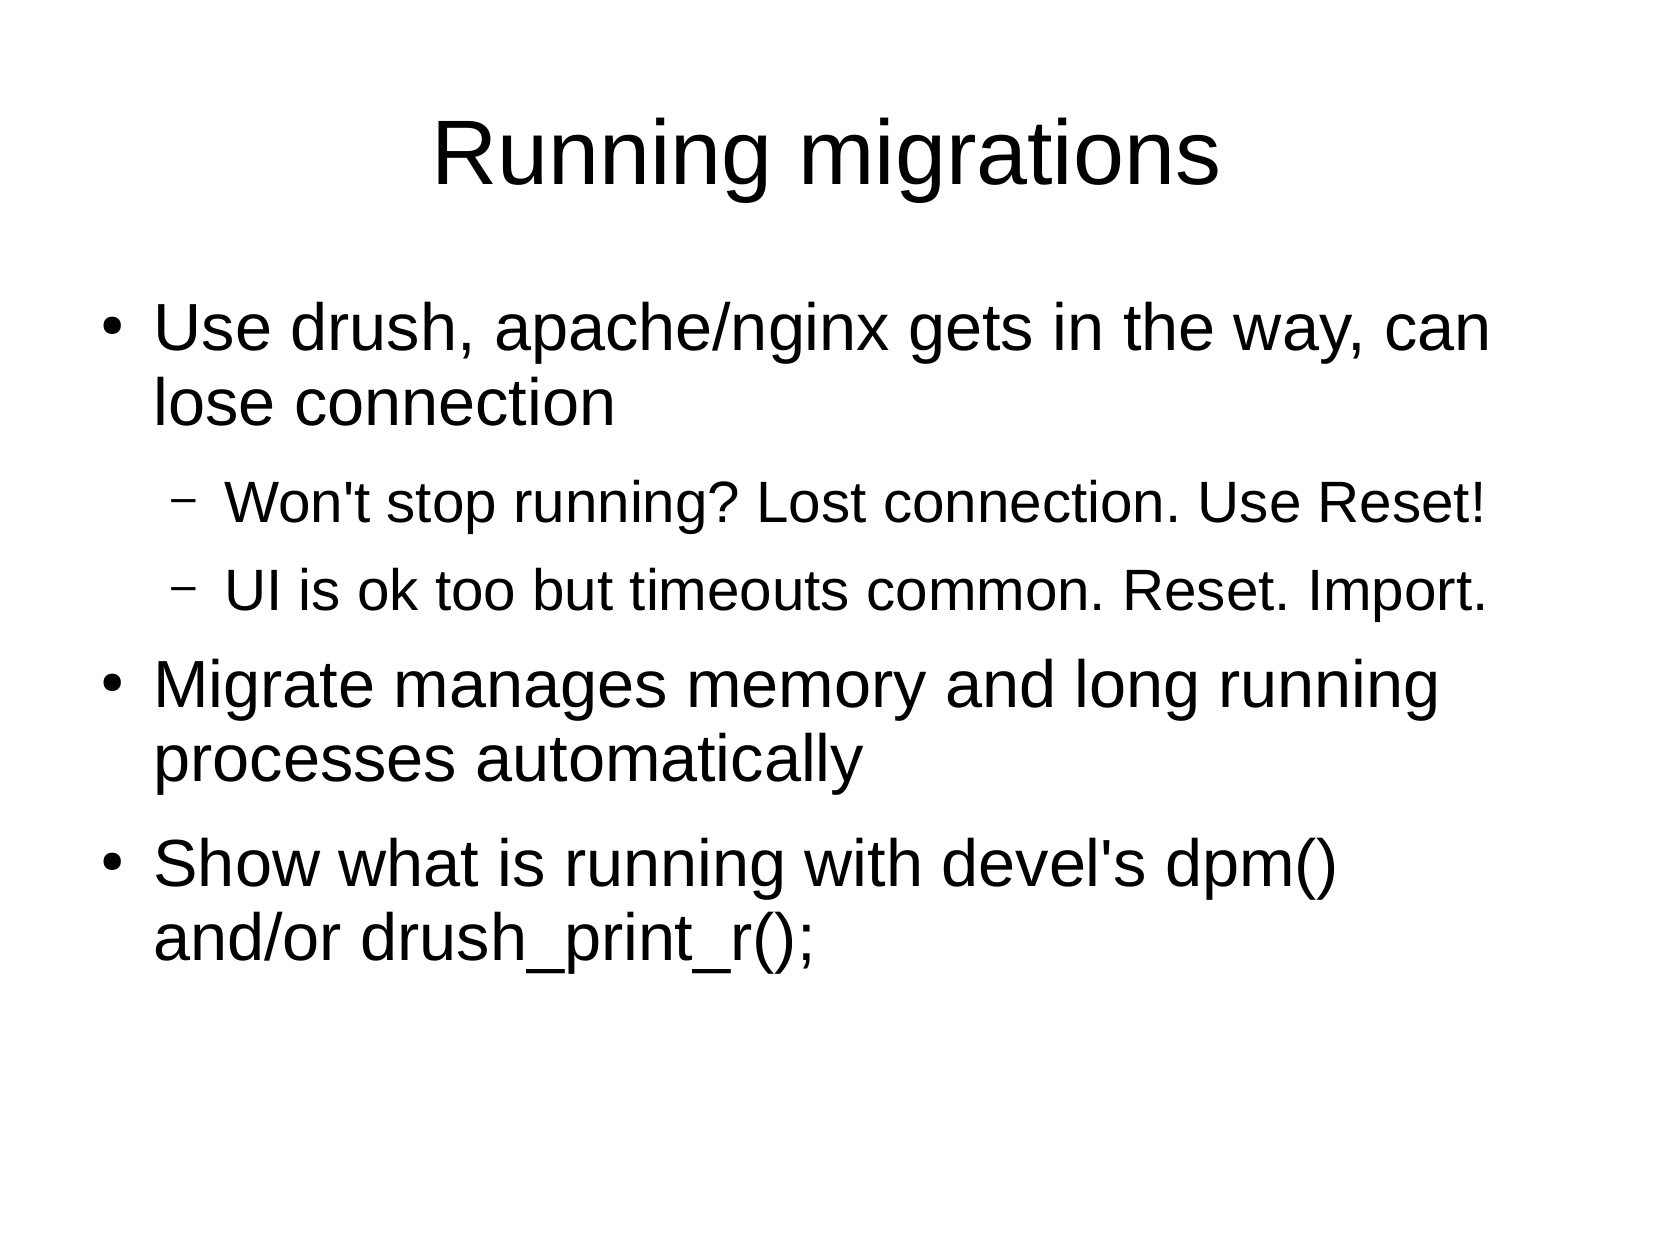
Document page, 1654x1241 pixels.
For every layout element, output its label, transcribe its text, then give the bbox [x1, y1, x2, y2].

list Use drush, apache/nginx gets in the way, can lose connection Won't stop running? Lost connection. Use Reset! UI is ok too but timeouts common. Reset. Import. Migrate manages memory and long running processes automatically Show what is running with devel's dpm() and/or drush_print_r(); [82, 290, 1538, 1010]
title Running migrations [82, 49, 1571, 257]
